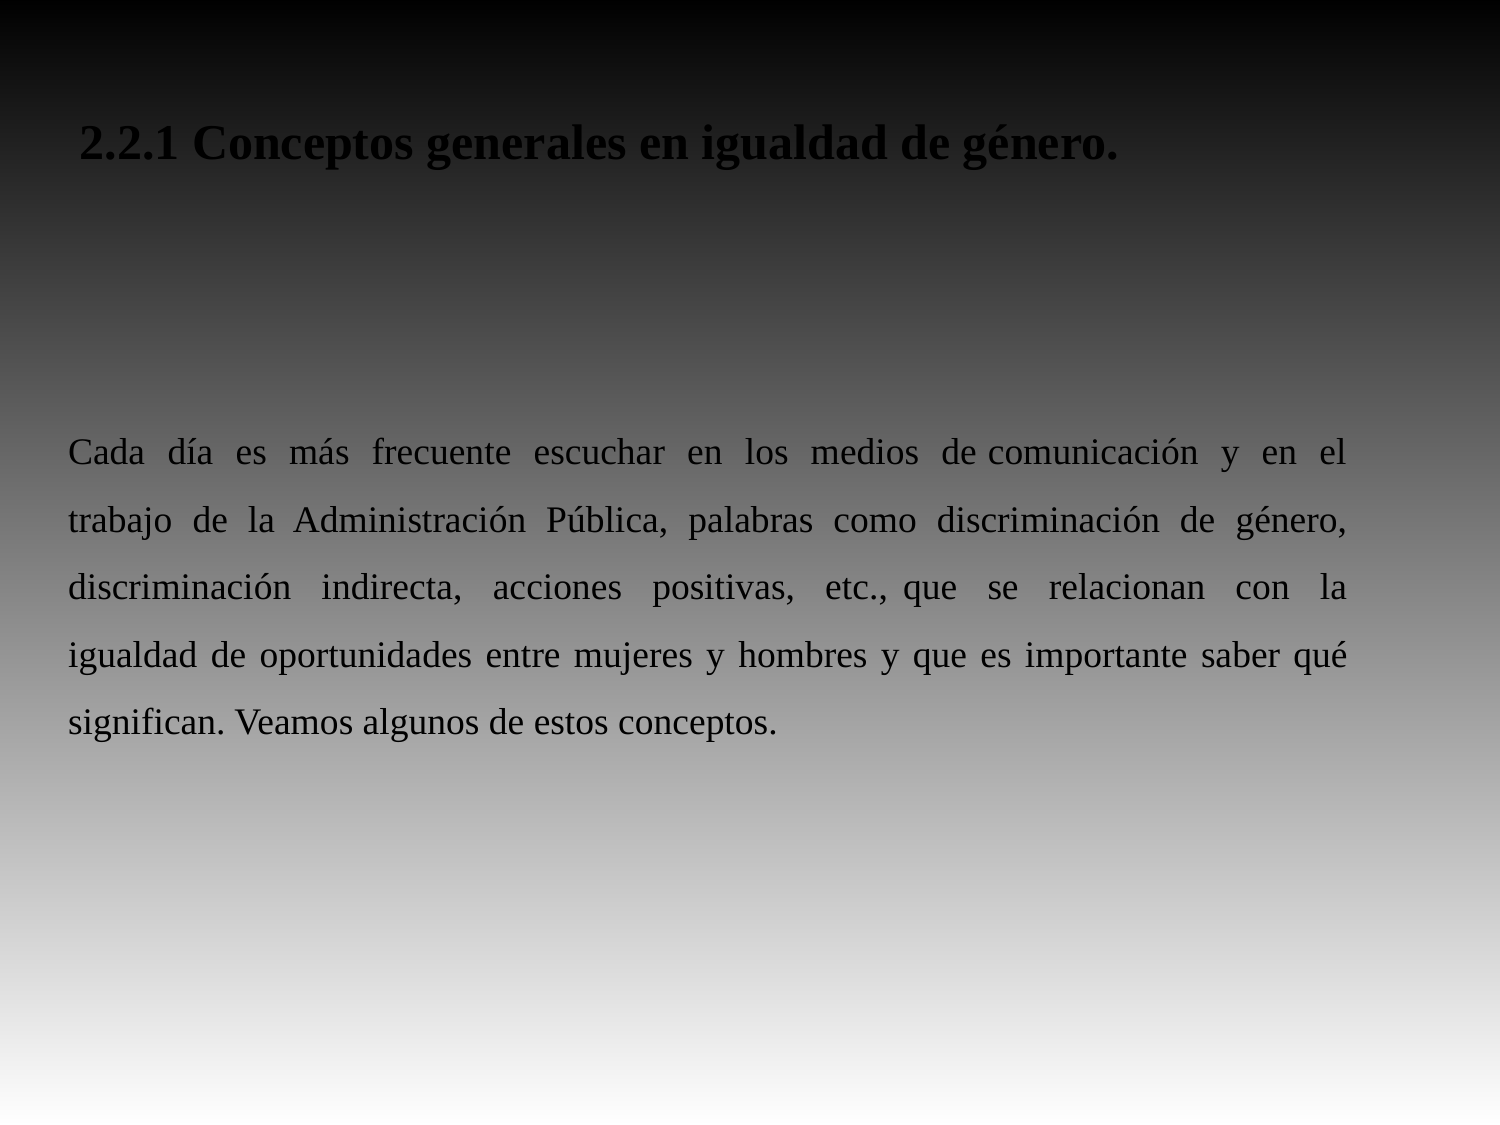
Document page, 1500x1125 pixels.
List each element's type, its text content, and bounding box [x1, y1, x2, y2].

subtitle 2.2.1 Conceptos generales en igualdad de género. [64, 101, 1376, 220]
text_box Cada día es más frecuente escuchar en los medios de comunicación y en el trabajo de la Administración Pública, palabras como discriminación de género, discriminación indirecta, acciones positivas, etc., que se relacionan con la igualdad de oportunidades entre mujeres y hombres y que es importante saber qué significan. Veamos algunos de estos conceptos. [53, 397, 1365, 894]
